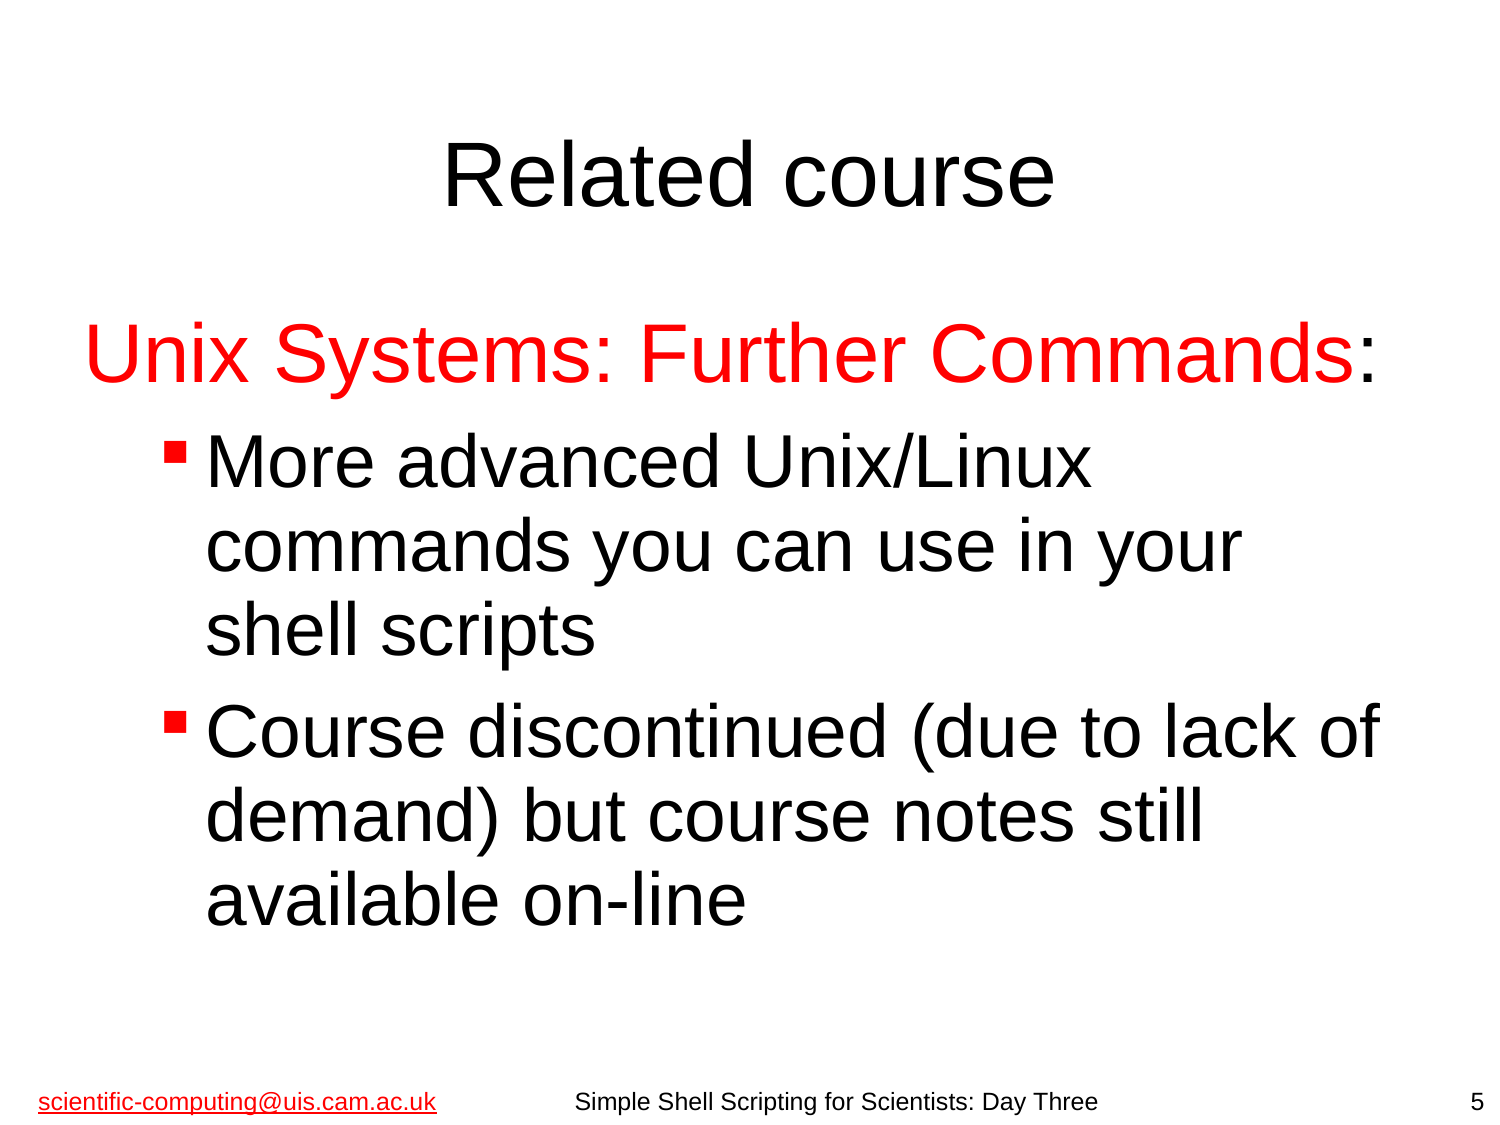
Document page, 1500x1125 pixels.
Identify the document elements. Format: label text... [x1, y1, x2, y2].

title Related course [112, 112, 1388, 238]
list Unix Systems: Further Commands: More advanced Unix/Linux commands you can use in your shell scripts Course discontinued (due to lack of demand) but course notes still available on-line [68, 299, 1432, 1013]
